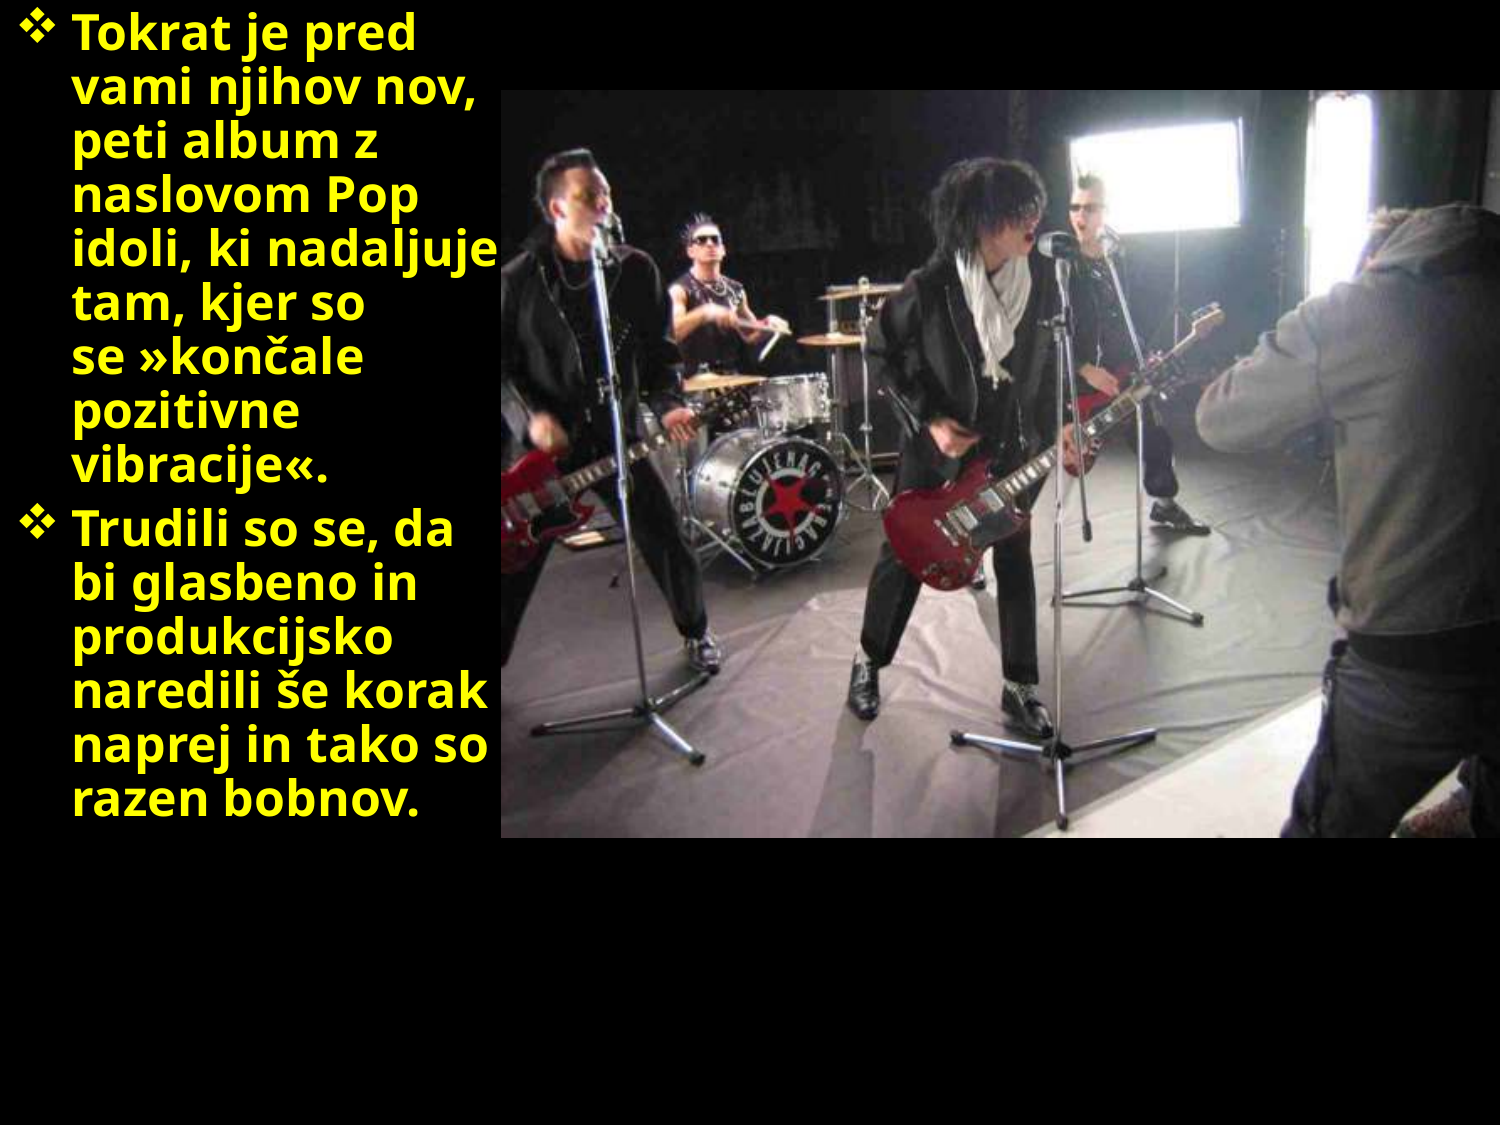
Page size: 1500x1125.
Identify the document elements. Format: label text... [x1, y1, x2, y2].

picture [501, 90, 1500, 838]
list Tokrat je pred vami njihov nov, peti album z naslovom Pop idoli, ki nadaljuje tam, kjer so se »končale pozitivne vibracije«. Trudili so se, da bi glasbeno in produkcijsko naredili še korak naprej in tako so razen bobnov. [0, 0, 526, 1005]
